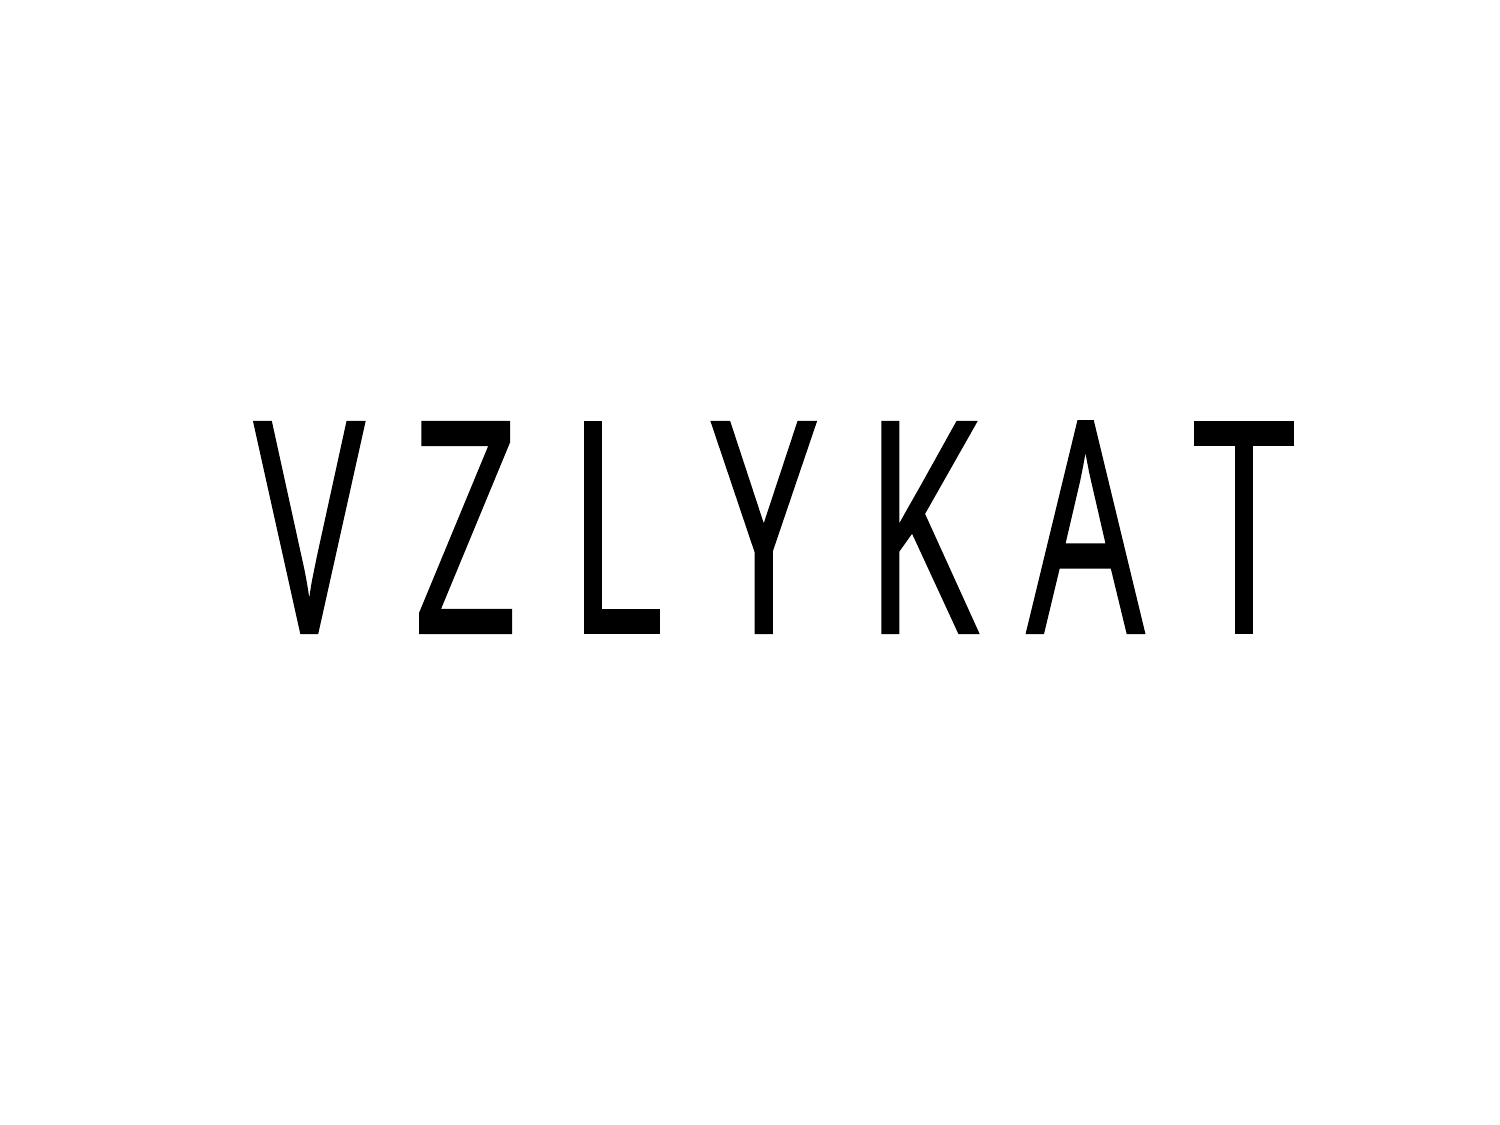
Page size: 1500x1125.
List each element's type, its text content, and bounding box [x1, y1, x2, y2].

text_box V Z L Y K A T [419, 421, 512, 634]
text_box V Z L Y K A T [882, 421, 979, 634]
text_box V Z L Y K A T [253, 421, 365, 634]
text_box V Z L Y K A T [1194, 421, 1294, 634]
text_box V Z L Y K A T [711, 421, 817, 634]
text_box V Z L Y K A T [1026, 420, 1145, 634]
text_box V Z L Y K A T [584, 421, 659, 634]
